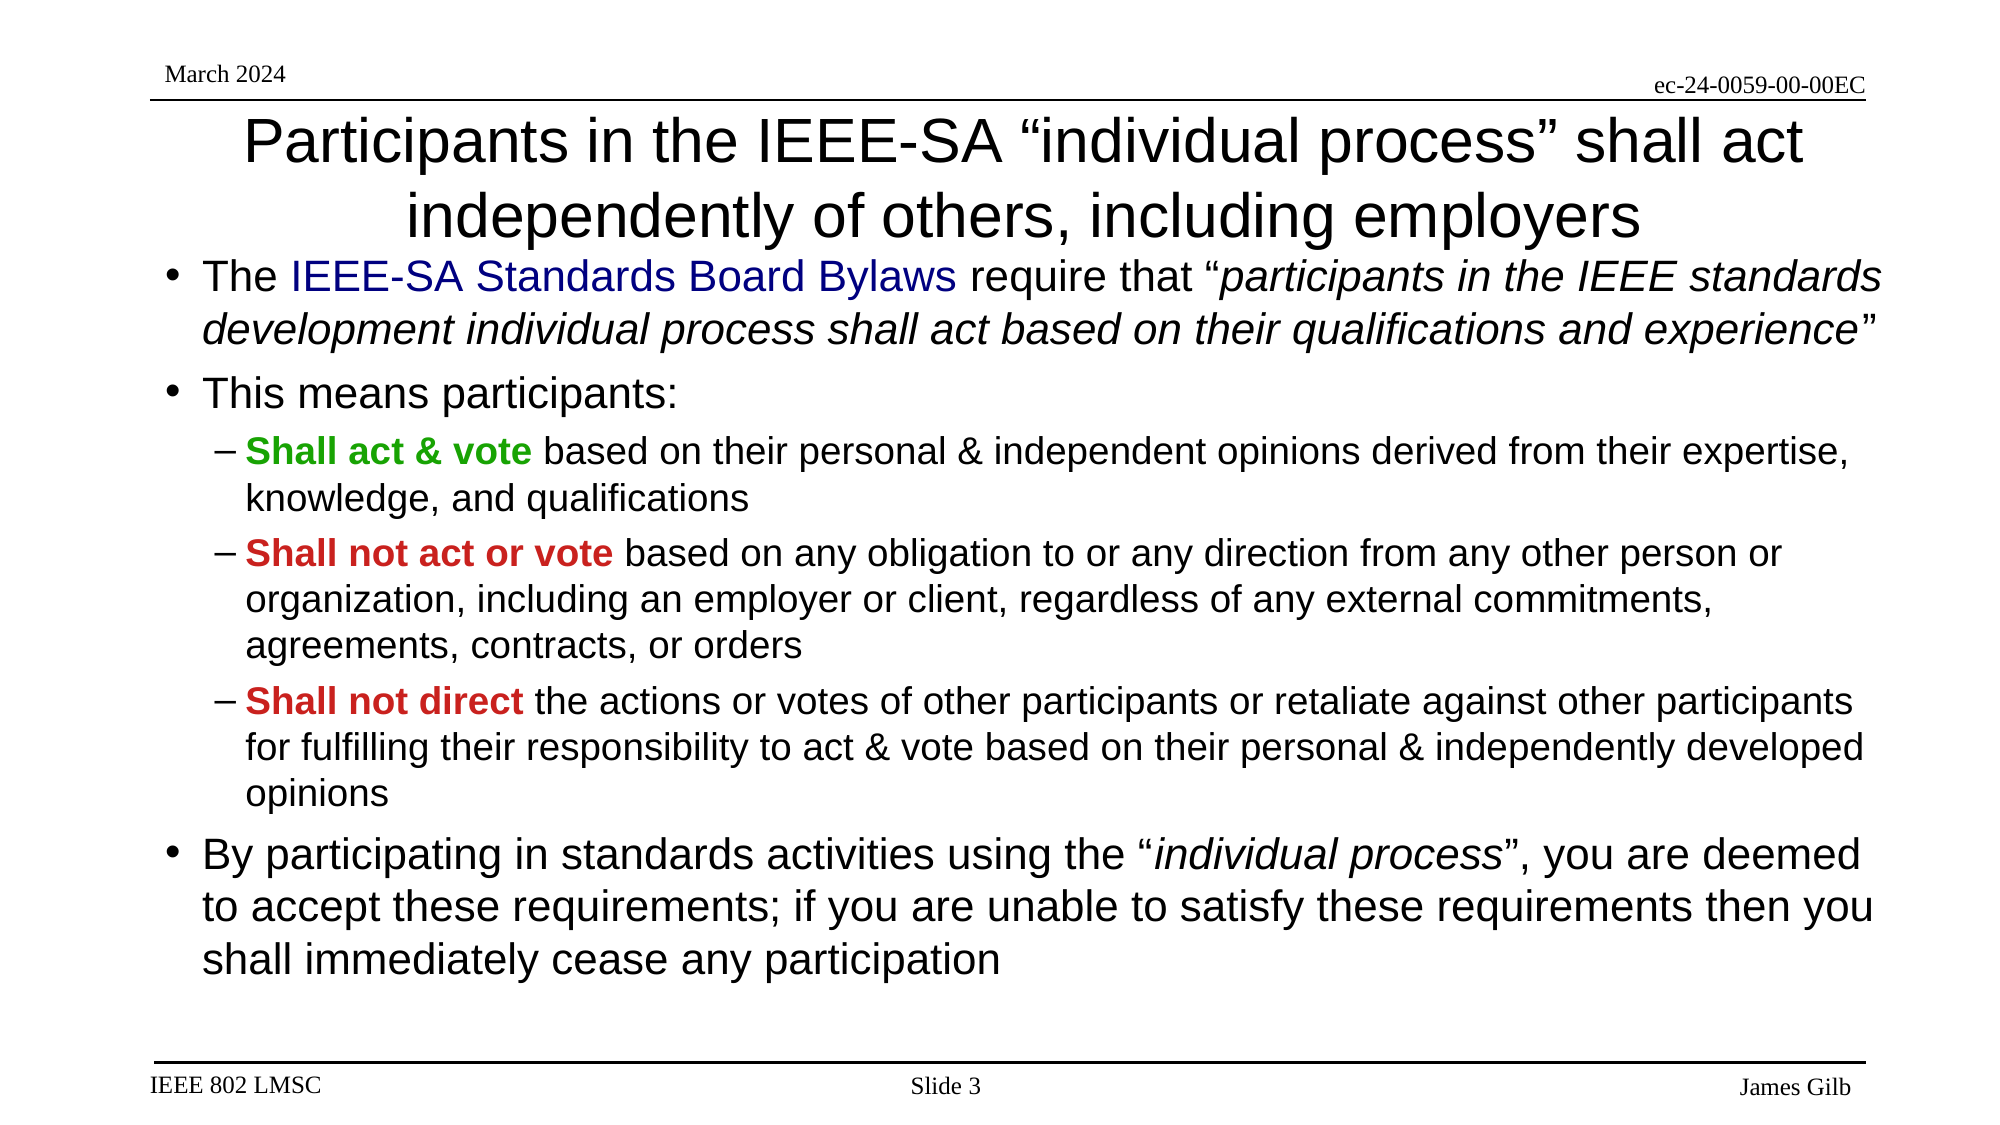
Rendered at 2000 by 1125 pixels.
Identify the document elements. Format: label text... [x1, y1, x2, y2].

title Participants in the IEEE-SA “individual process” shall act independently of others, including employers [149, 92, 1900, 239]
list The IEEE-SA Standards Board Bylaws require that “participants in the IEEE standards development individual process shall act based on their qualifications and experience” This means participants: Shall act & vote based on their personal & independent opinions derived from their expertise, knowledge, and qualifications Shall not act or vote based on any obligation to or any direction from any other person or organization, including an employer or client, regardless of any external commitments, agreements, contracts, or orders Shall not direct the actions or votes of other participants or retaliate against other participants for fulfilling their responsibility to act & vote based on their personal & independently developed opinions By participating in standards activities using the “individual process”, you are deemed to accept these requirements; if you are unable to satisfy these requirements then you shall immediately cease any participation [149, 239, 1900, 1051]
